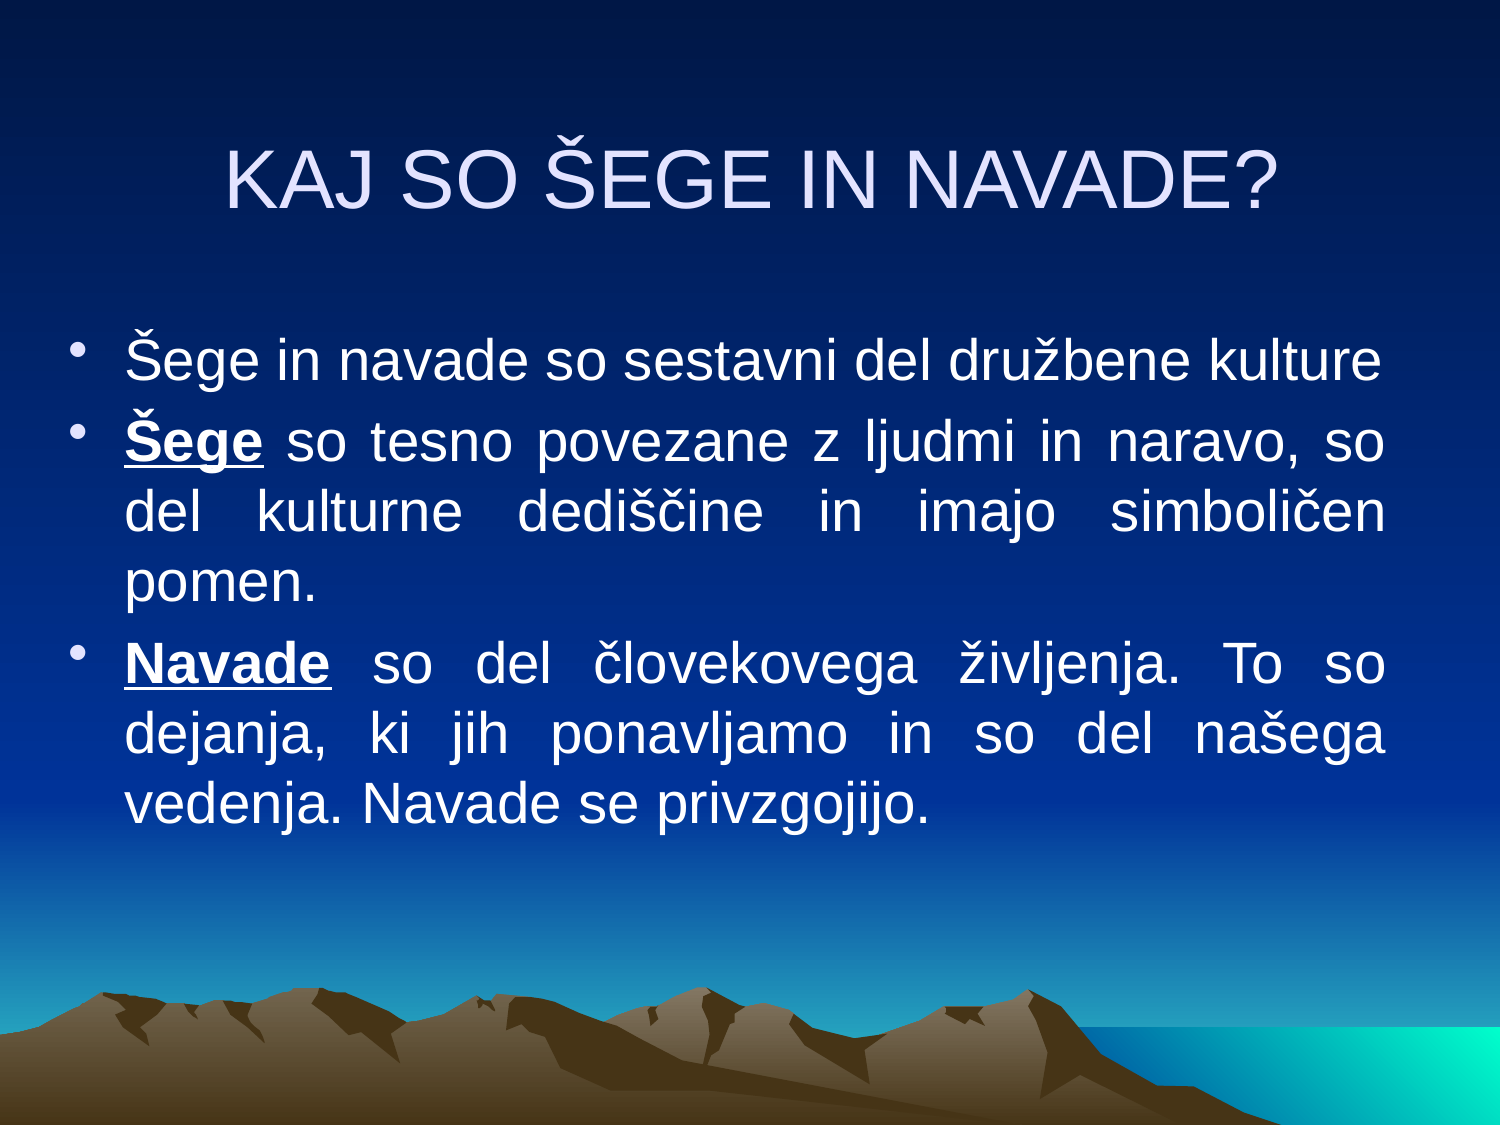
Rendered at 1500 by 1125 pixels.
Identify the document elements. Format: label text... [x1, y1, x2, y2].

list Šege in navade so sestavni del družbene kulture Šege so tesno povezane z ljudmi in naravo, so del kulturne dediščine in imajo simboličen pomen. Navade so del človekovega življenja. To so dejanja, ki jih ponavljamo in so del našega vedenja. Navade se privzgojijo. [53, 314, 1404, 882]
title KAJ SO ŠEGE IN NAVADE? [76, 113, 1427, 237]
